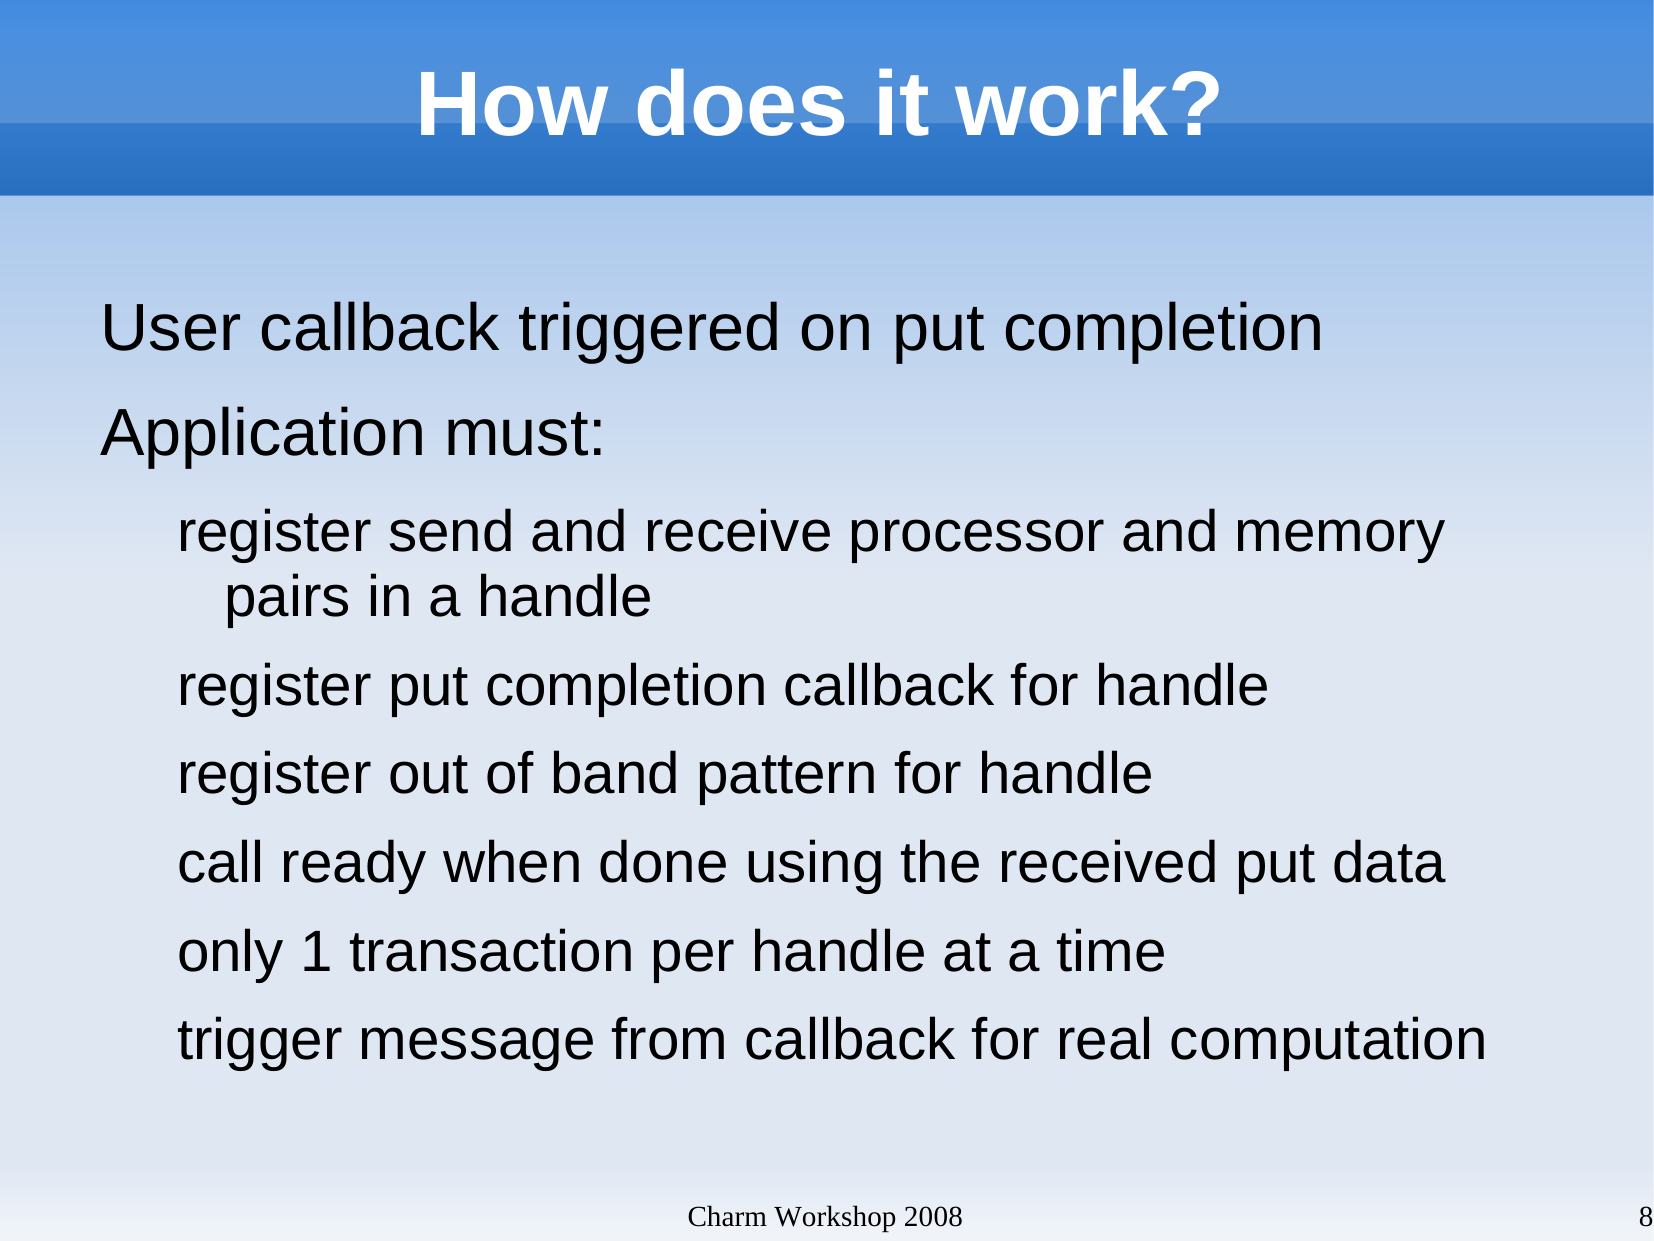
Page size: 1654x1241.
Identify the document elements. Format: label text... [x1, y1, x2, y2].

picture [0, 0, 1654, 1241]
list User callback triggered on put completion Application must: register send and receive processor and memory pairs in a handle register put completion callback for handle register out of band pattern for handle call ready when done using the received put data only 1 transaction per handle at a time trigger message from callback for real computation [82, 290, 1571, 1109]
title How does it work? [76, 0, 1565, 208]
